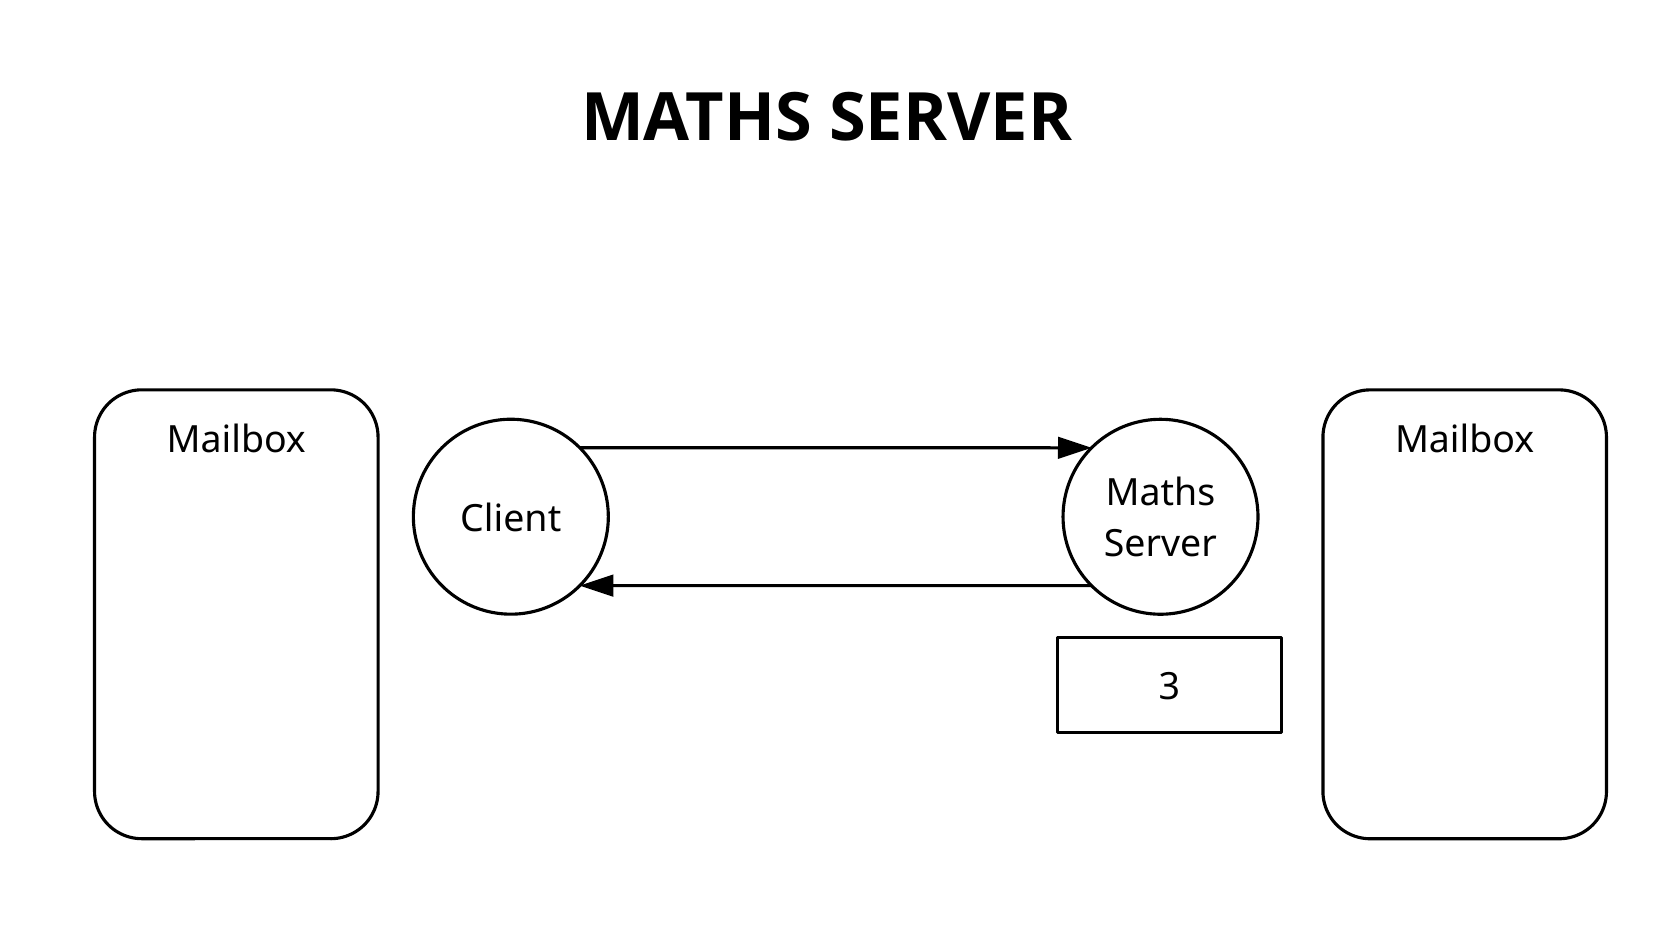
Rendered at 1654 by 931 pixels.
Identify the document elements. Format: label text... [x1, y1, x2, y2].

text_box Mailbox [94, 389, 379, 839]
text_box Maths Server [1063, 419, 1258, 615]
text_box Mailbox [1322, 389, 1607, 839]
title MATHS SERVER [82, 36, 1571, 193]
text_box 3 [1057, 637, 1282, 733]
text_box Client [413, 419, 609, 615]
